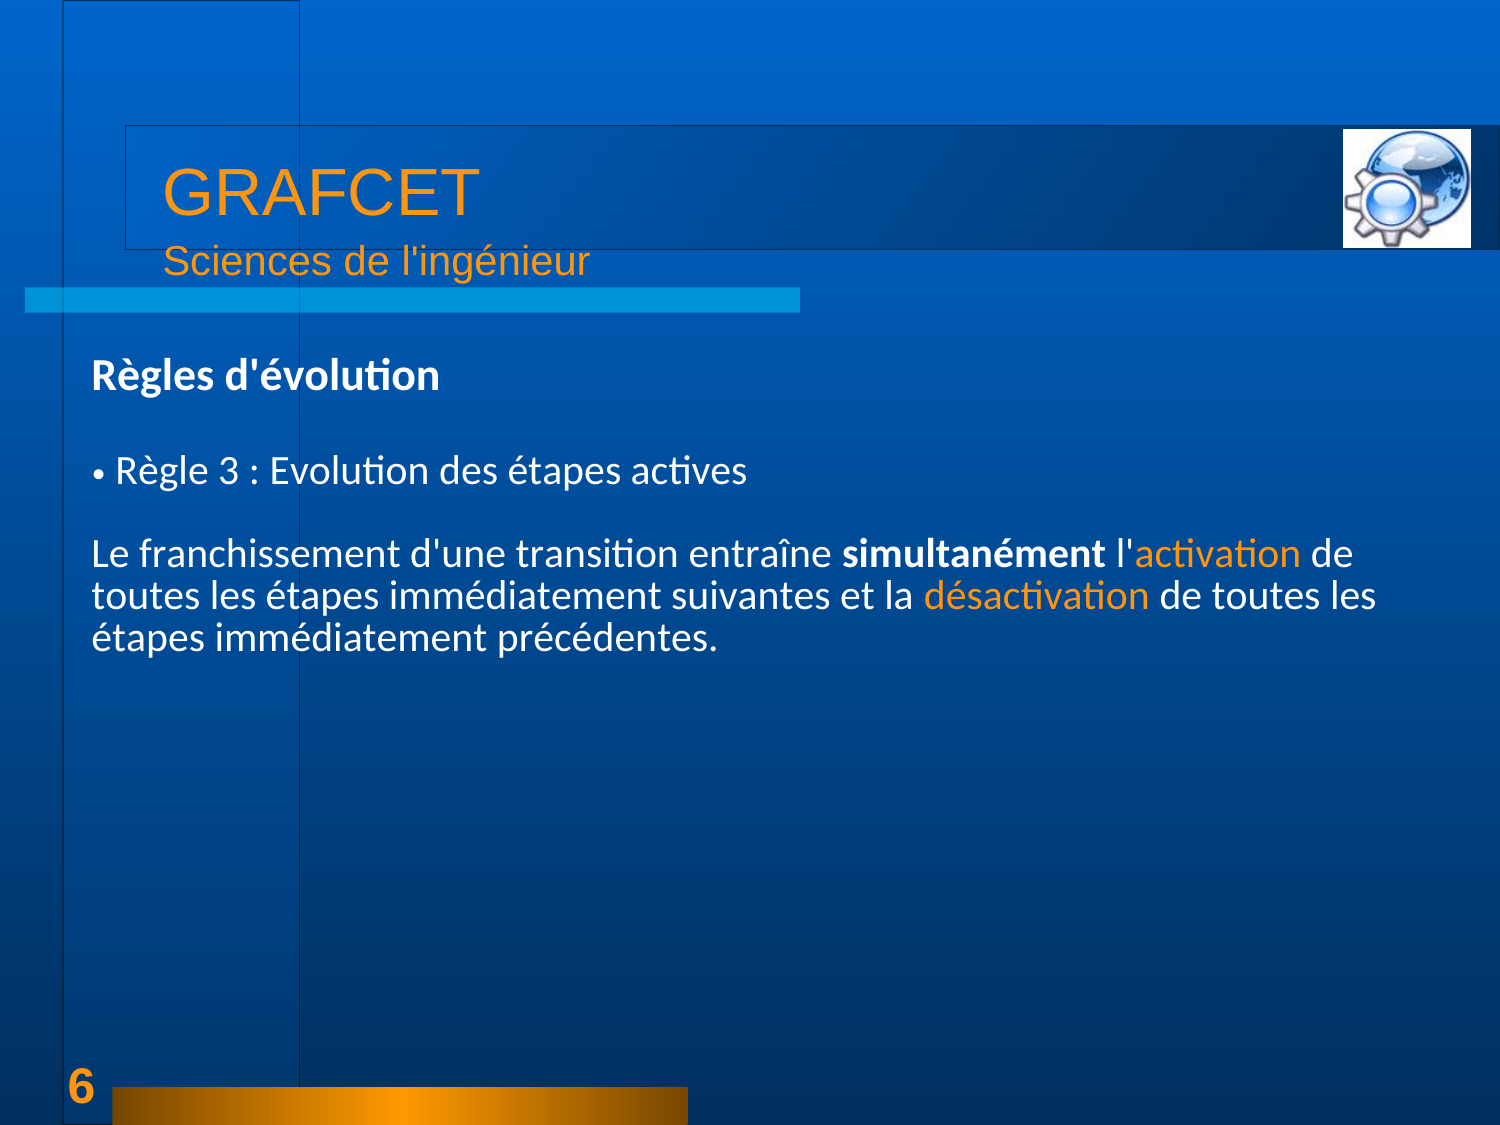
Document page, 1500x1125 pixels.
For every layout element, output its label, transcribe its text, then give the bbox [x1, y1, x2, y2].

text_box Règles d'évolution Règle 3 : Evolution des étapes actives Le franchissement d'une transition entraîne simultanément l'activation de toutes les étapes immédiatement suivantes et la désactivation de toutes les étapes immédiatement précédentes. [76, 348, 1477, 726]
picture [1343, 129, 1471, 248]
